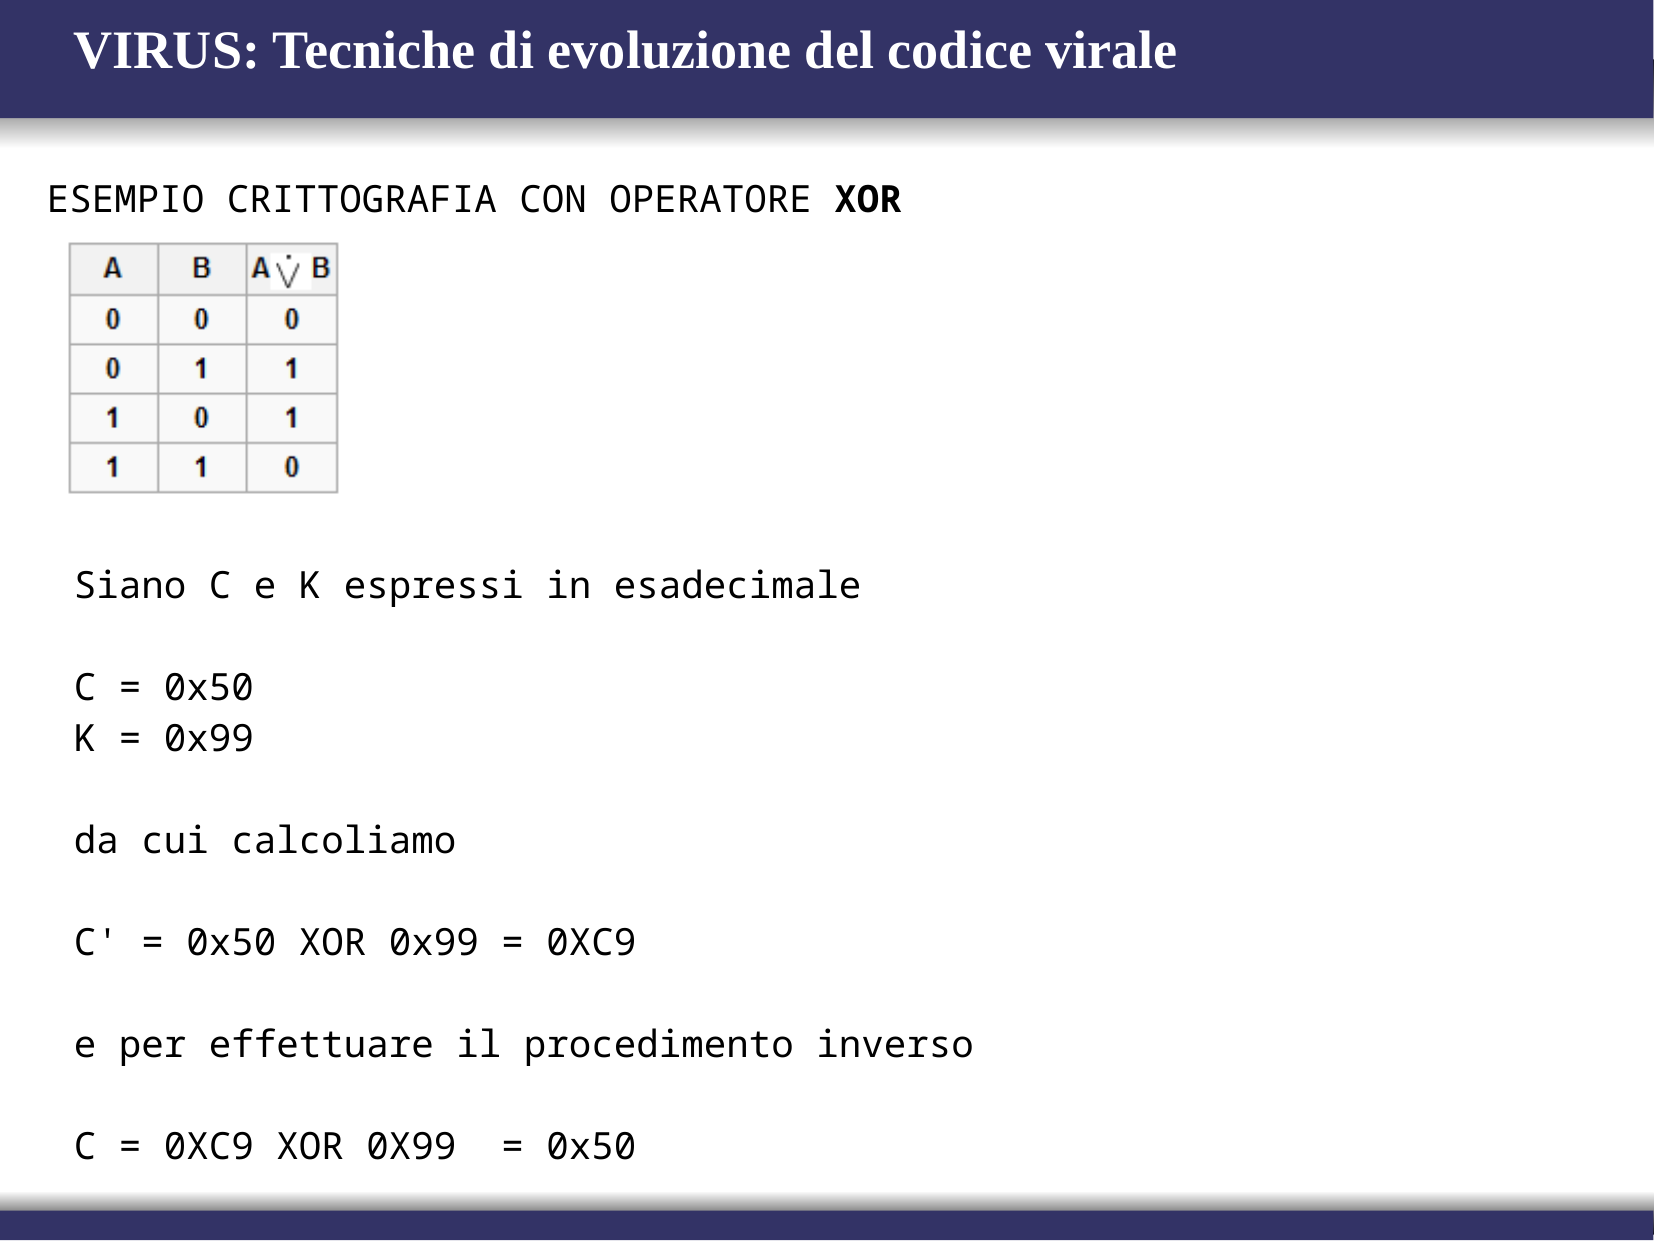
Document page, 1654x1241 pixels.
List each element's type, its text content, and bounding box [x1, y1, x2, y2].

text_box [0, 1192, 1654, 1241]
text_box Siano C e K espressi in esadecimale C = 0x50 K = 0x99 da cui calcoliamo C' = 0x50 XOR 0x99 = 0XC9 e per effettuare il procedimento inverso C = 0XC9 XOR 0X99 = 0x50 Nel caso dello XOR, op = op^ , se avessimo usato come op l'ADD, avremmo avuto op^ = SUB e così via. [59, 550, 1241, 1163]
picture [59, 235, 349, 502]
text_box VIRUS: Tecniche di evoluzione del codice virale [59, 12, 1194, 89]
text_box [0, 0, 1654, 148]
text_box ESEMPIO CRITTOGRAFIA CON OPERATORE XOR [32, 165, 1243, 367]
